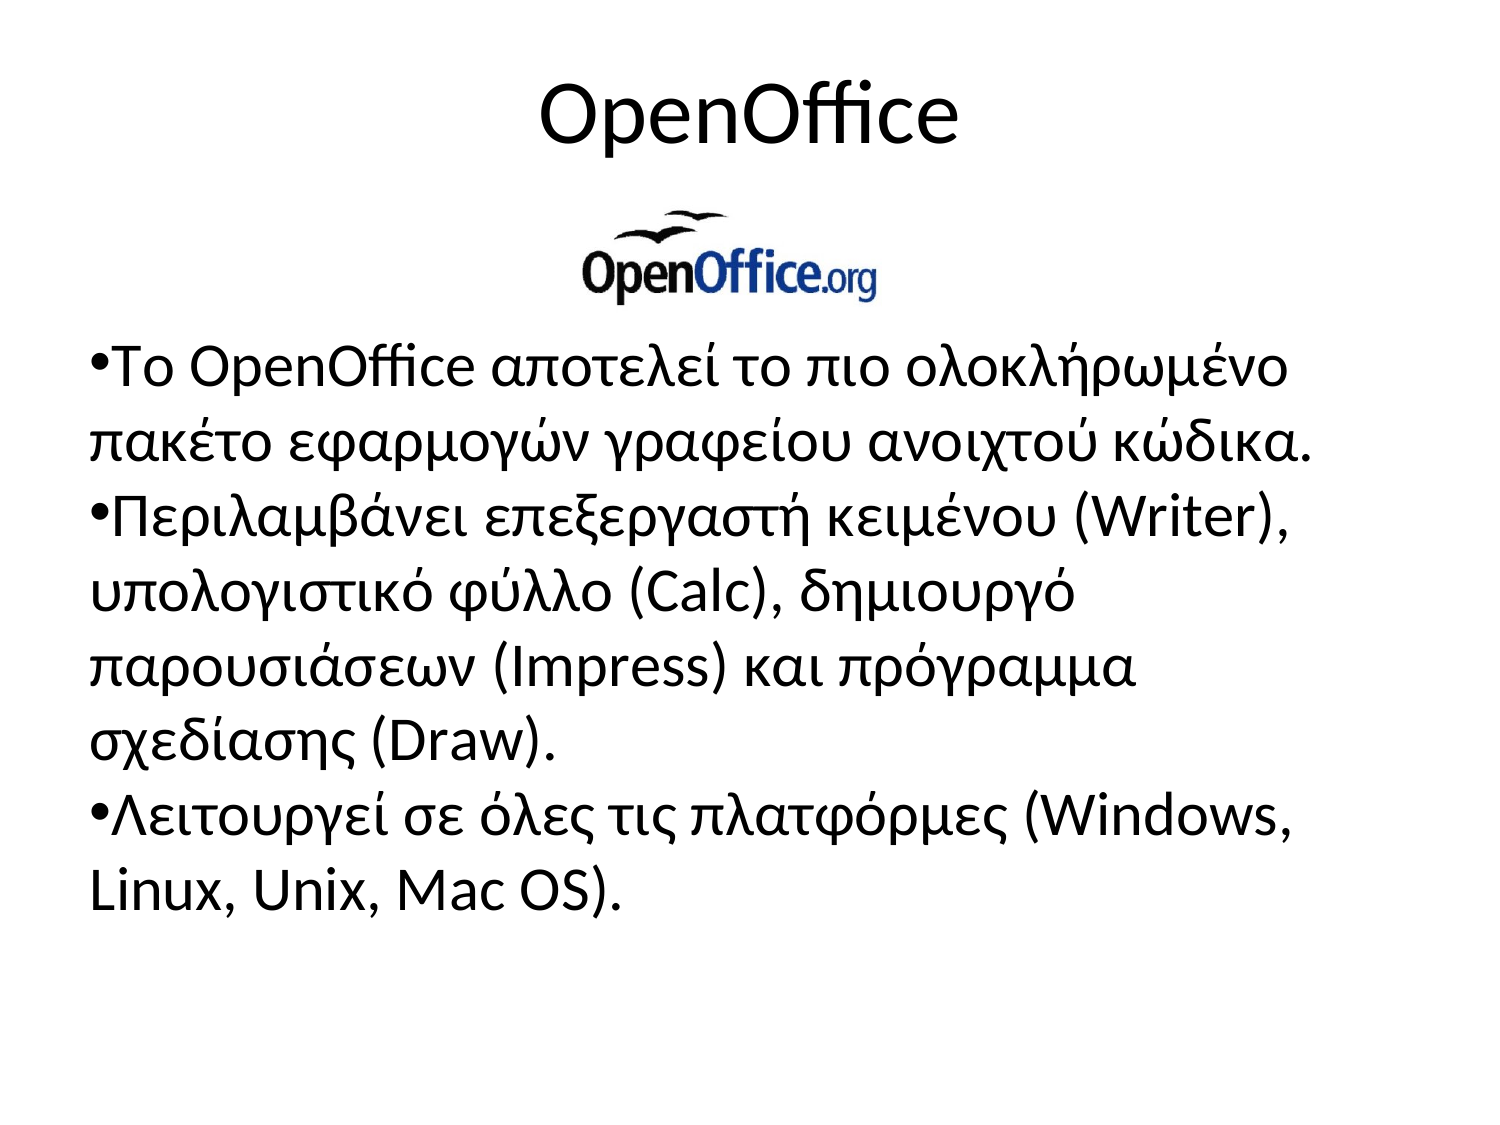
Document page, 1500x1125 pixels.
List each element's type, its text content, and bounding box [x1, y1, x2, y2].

picture [574, 175, 882, 341]
text_box Το OpenOffice αποτελεί το πιο ολοκλήρωμένο πακέτο εφαρμογών γραφείου ανοιχτού κώδικα. Περιλαμβάνει επεξεργαστή κειμένου (Writer), υπολογιστικό φύλλο (Calc), δημιουργό παρουσιάσεων (Ιmpress) και πρόγραμμα σχεδίασης (Draw). Λειτουργεί σε όλες τις πλατφόρμες (Windows, Linux, Unix, Mac OS). [75, 316, 1426, 1005]
text_box OpenOffice [75, 45, 1426, 233]
